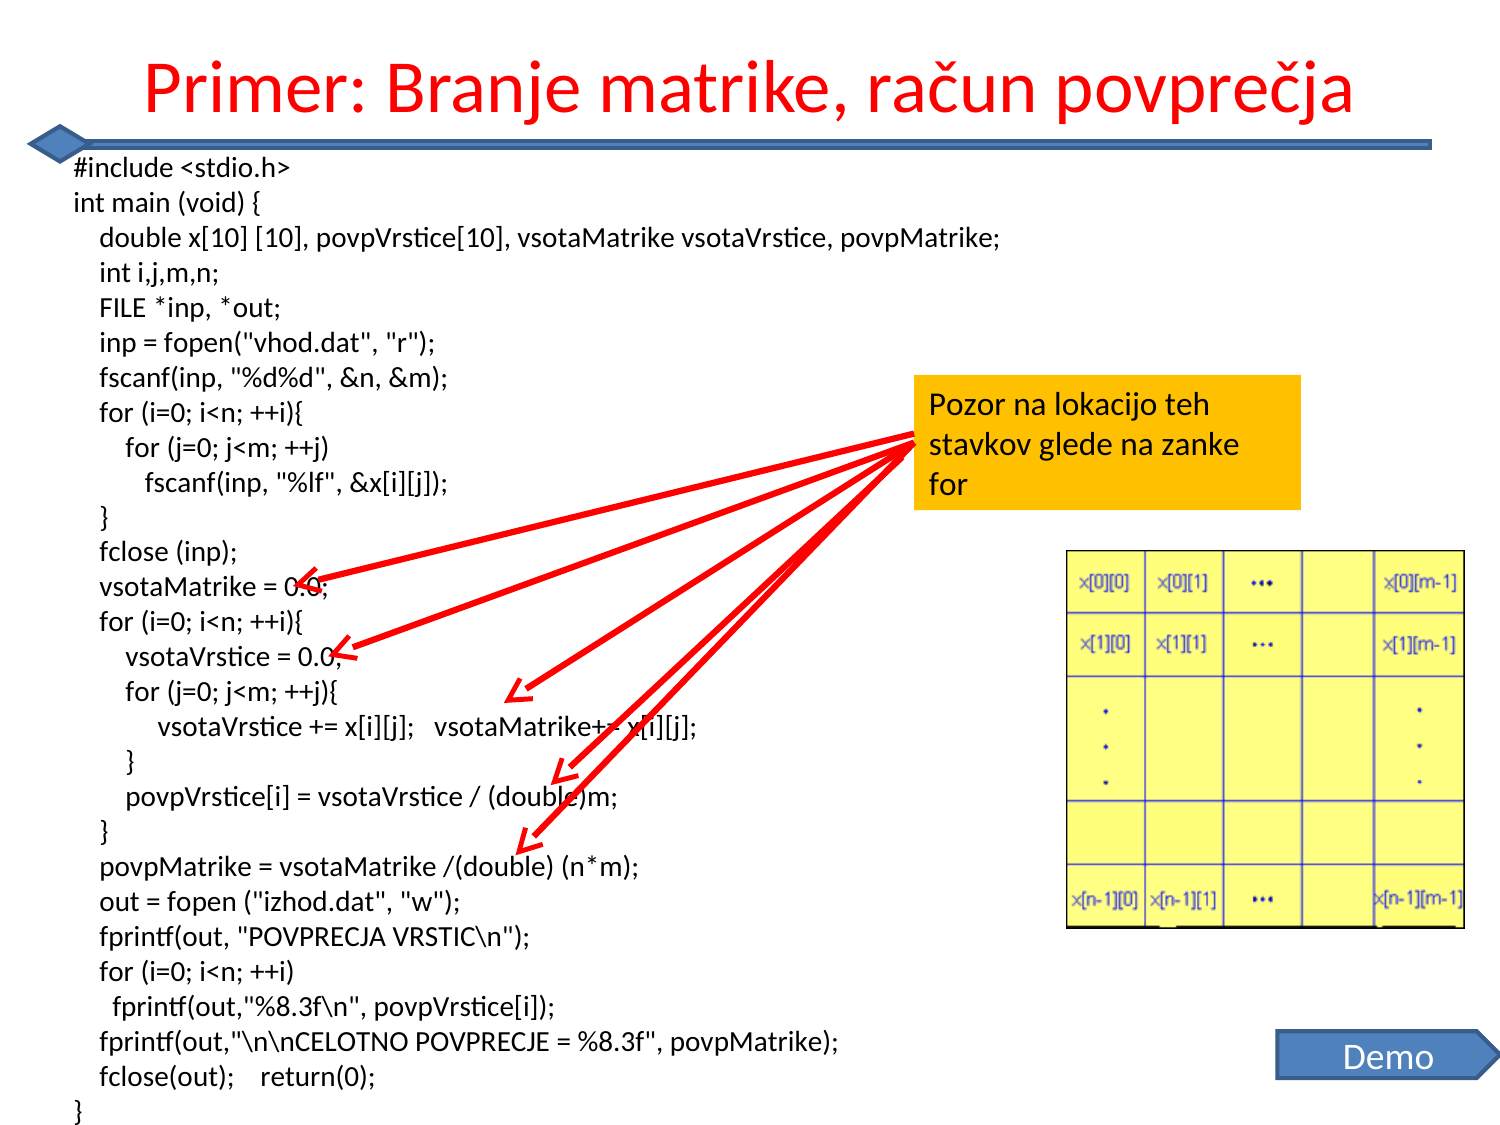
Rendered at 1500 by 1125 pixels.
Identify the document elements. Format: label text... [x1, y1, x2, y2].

picture [1090, 550, 1465, 929]
title Primer: Branje matrike, račun povprečja [75, 0, 1426, 180]
text_box Demo [1277, 1031, 1500, 1079]
text_box Pozor na lokacijo teh stavkov glede na zanke for [914, 374, 1301, 511]
text_box #include <stdio.h> int main (void) { double x[10] [10], povpVrstice[10], vsotaMatrike vsotaVrstice, povpMatrike; int i,j,m,n; FILE *inp, *out; inp = fopen("vhod.dat", "r"); fscanf(inp, "%d%d", &n, &m); for (i=0; i<n; ++i){ for (j=0; j<m; ++j) fscanf(inp, "%lf", &x[i][j]); } fclose (inp); vsotaMatrike = 0.0; for (i=0; i<n; ++i){ vsotaVrstice = 0.0; for (j=0; j<m; ++j){ vsotaVrstice += x[i][j]; vsotaMatrike+= x[i][j]; } povpVrstice[i] = vsotaVrstice / (double)m; } povpMatrike = vsotaMatrike /(double) (n*m); out = fopen ("izhod.dat", "w"); fprintf(out, "POVPRECJA VRSTIC\n"); for (i=0; i<n; ++i) fprintf(out,"%8.3f\n", povpVrstice[i]); fprintf(out,"\n\nCELOTNO POVPRECJE = %8.3f", povpMatrike); fclose(out); return(0); } [58, 140, 1090, 1125]
